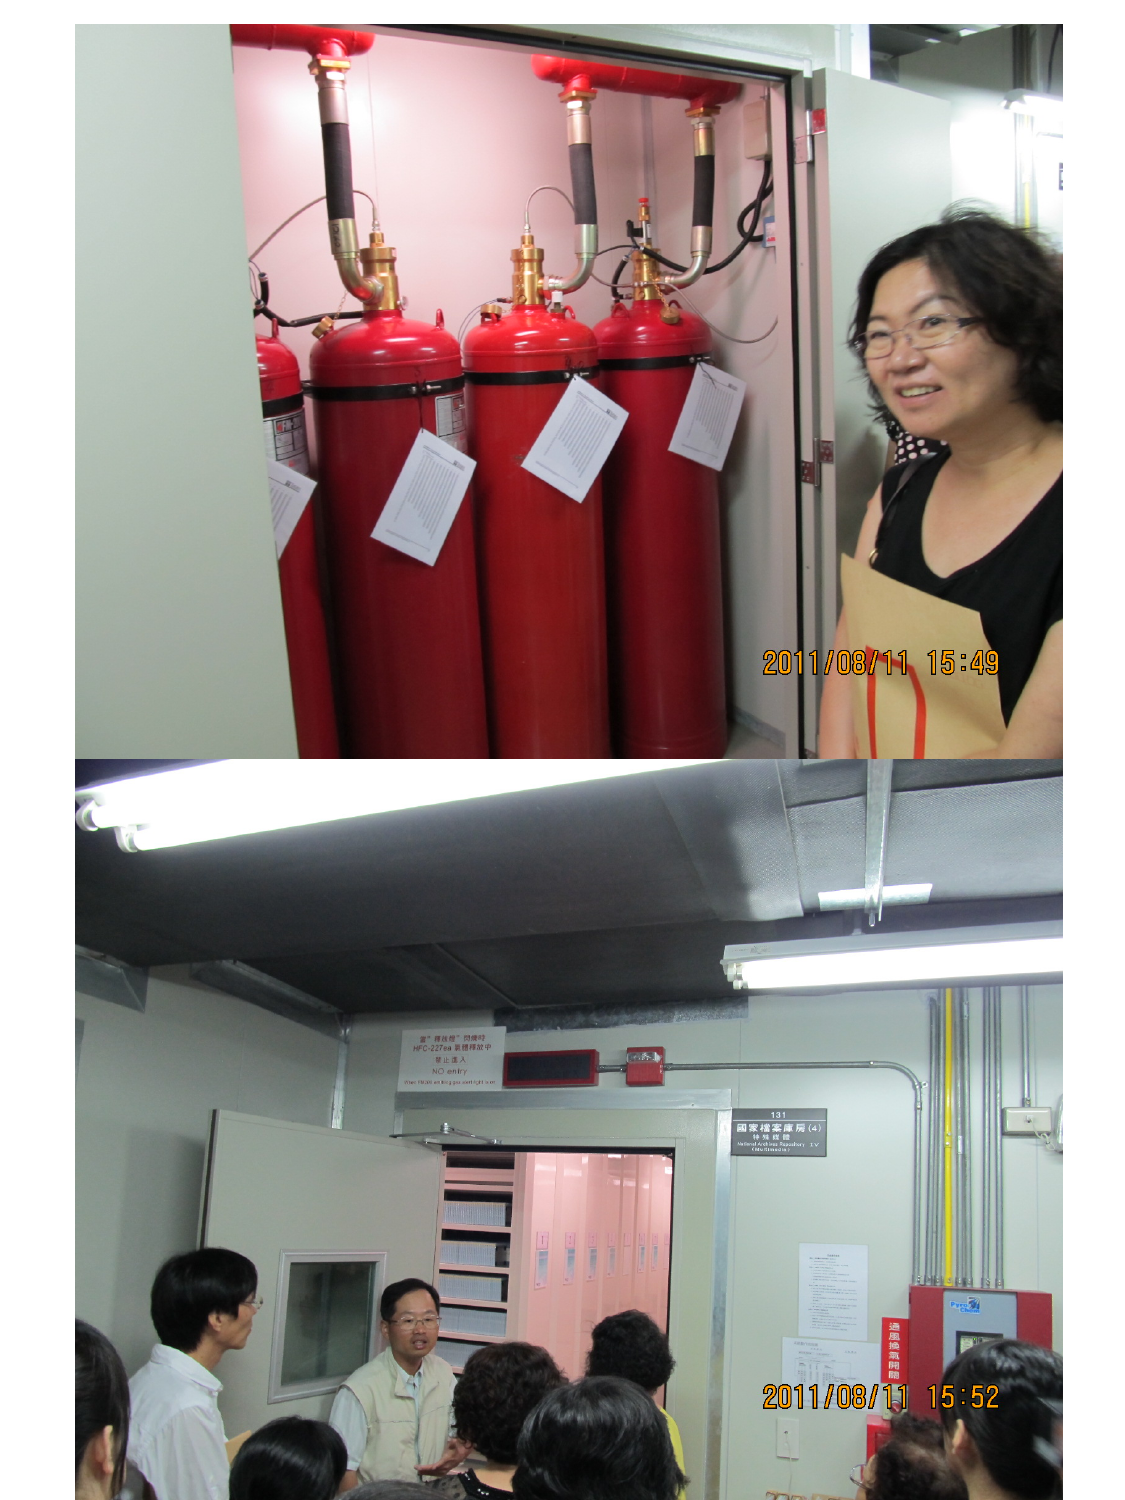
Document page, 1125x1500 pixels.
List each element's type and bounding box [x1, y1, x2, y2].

picture [75, 24, 1063, 1500]
